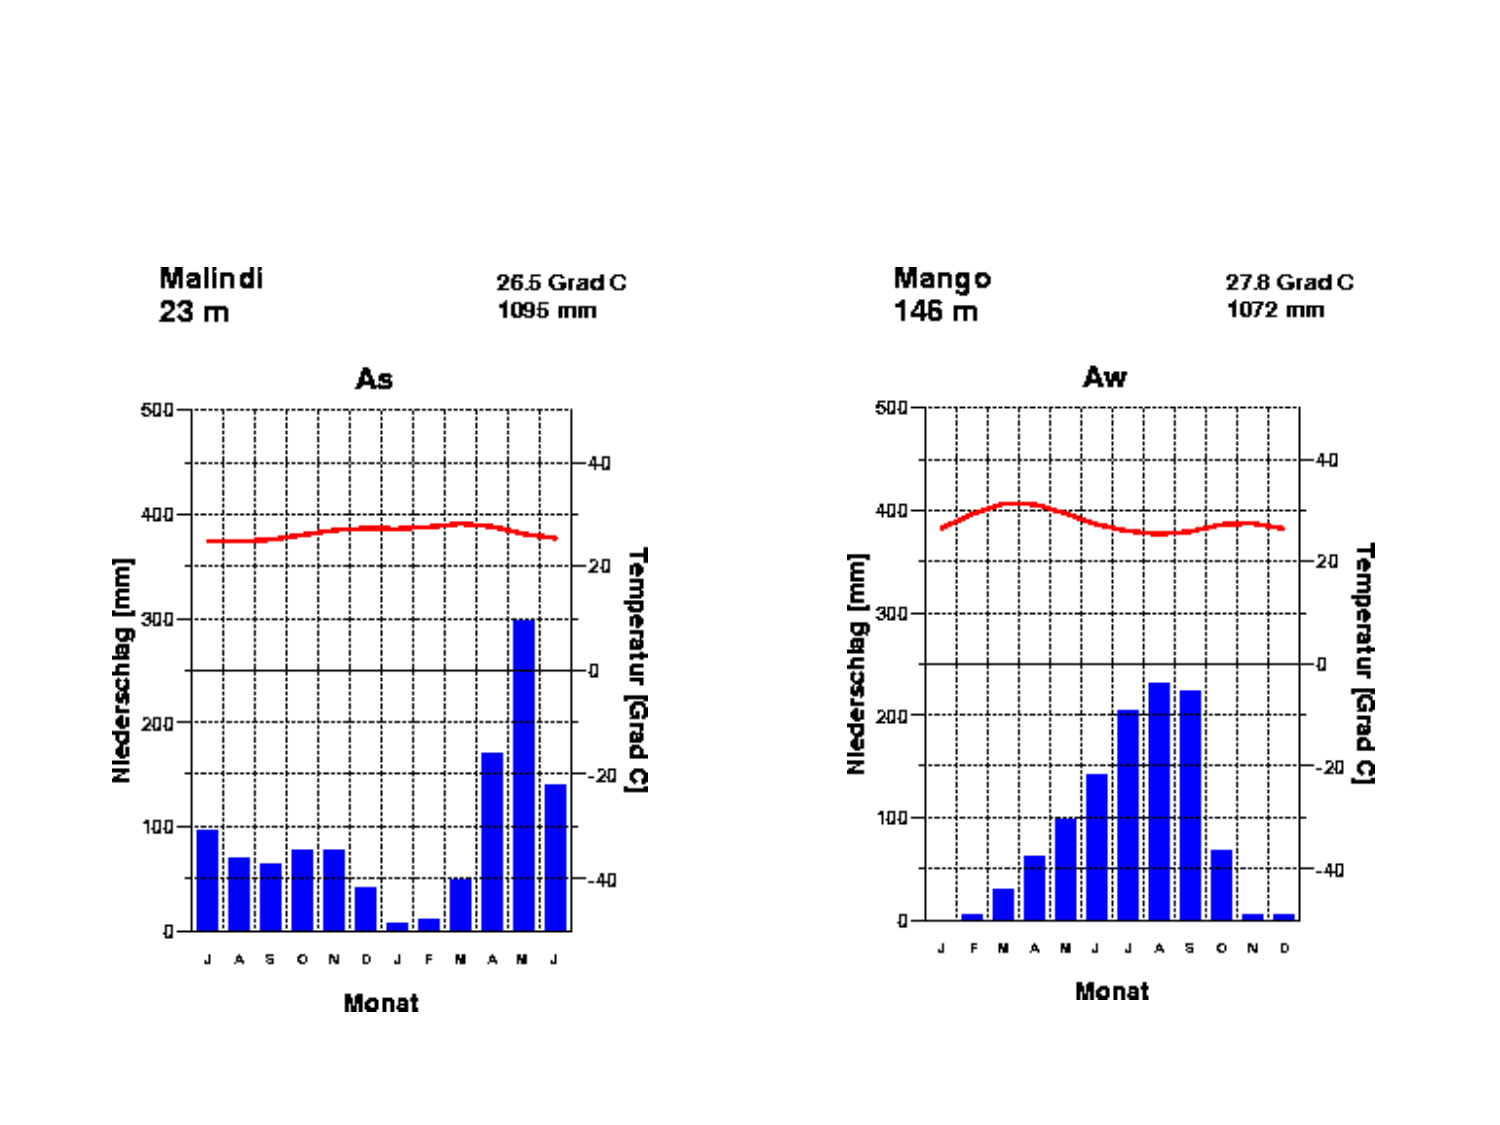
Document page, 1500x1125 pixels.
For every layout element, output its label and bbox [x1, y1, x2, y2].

picture [847, 267, 1375, 1000]
picture [112, 267, 648, 1012]
